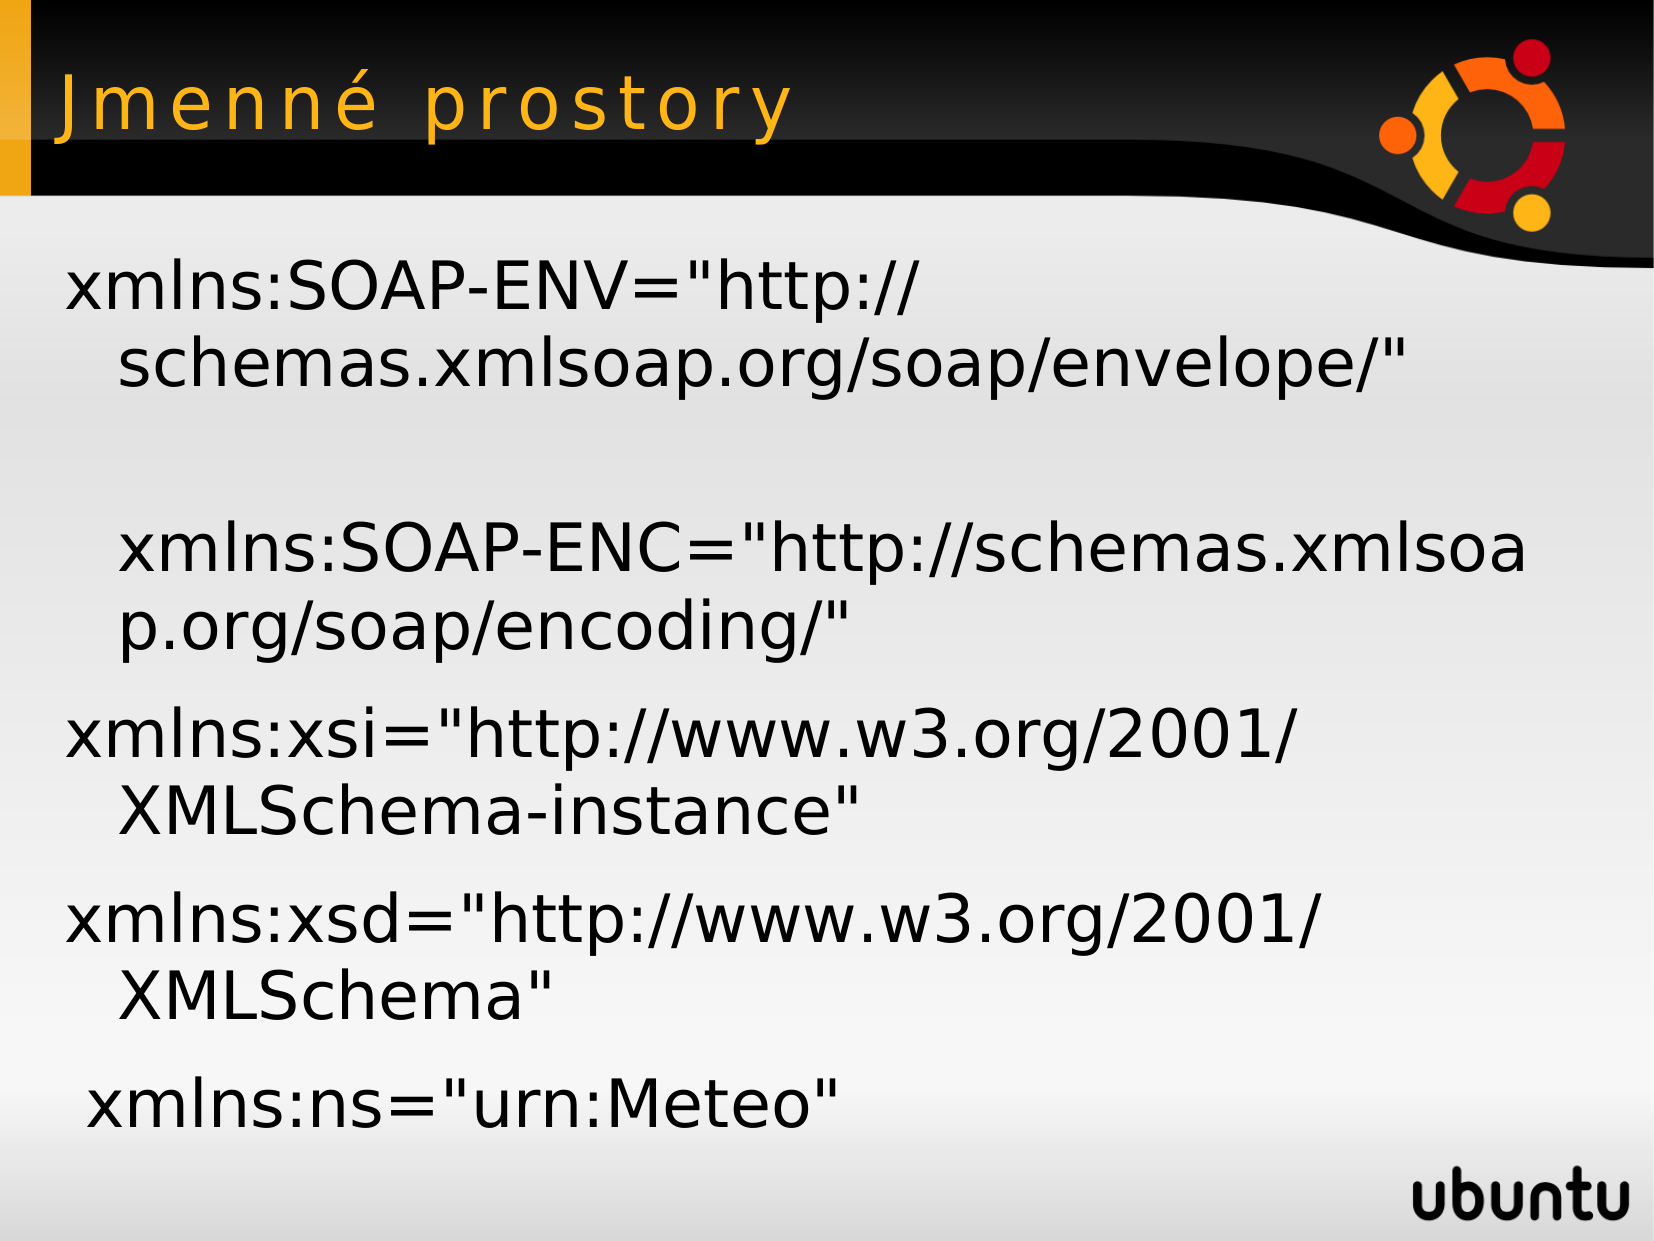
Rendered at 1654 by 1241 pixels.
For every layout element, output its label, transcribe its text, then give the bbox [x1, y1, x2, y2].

title Jmenné prostory [59, 29, 1270, 178]
list xmlns:SOAP-ENV="http://schemas.xmlsoap.org/soap/envelope/" xmlns:SOAP-ENC="http://schemas.xmlsoap.org/soap/encoding/" xmlns:xsi="http://www.w3.org/2001/XMLSchema-instance" xmlns:xsd="http://www.w3.org/2001/XMLSchema" xmlns:ns="urn:Meteo" [46, 247, 1535, 1196]
picture [0, 0, 1654, 1241]
